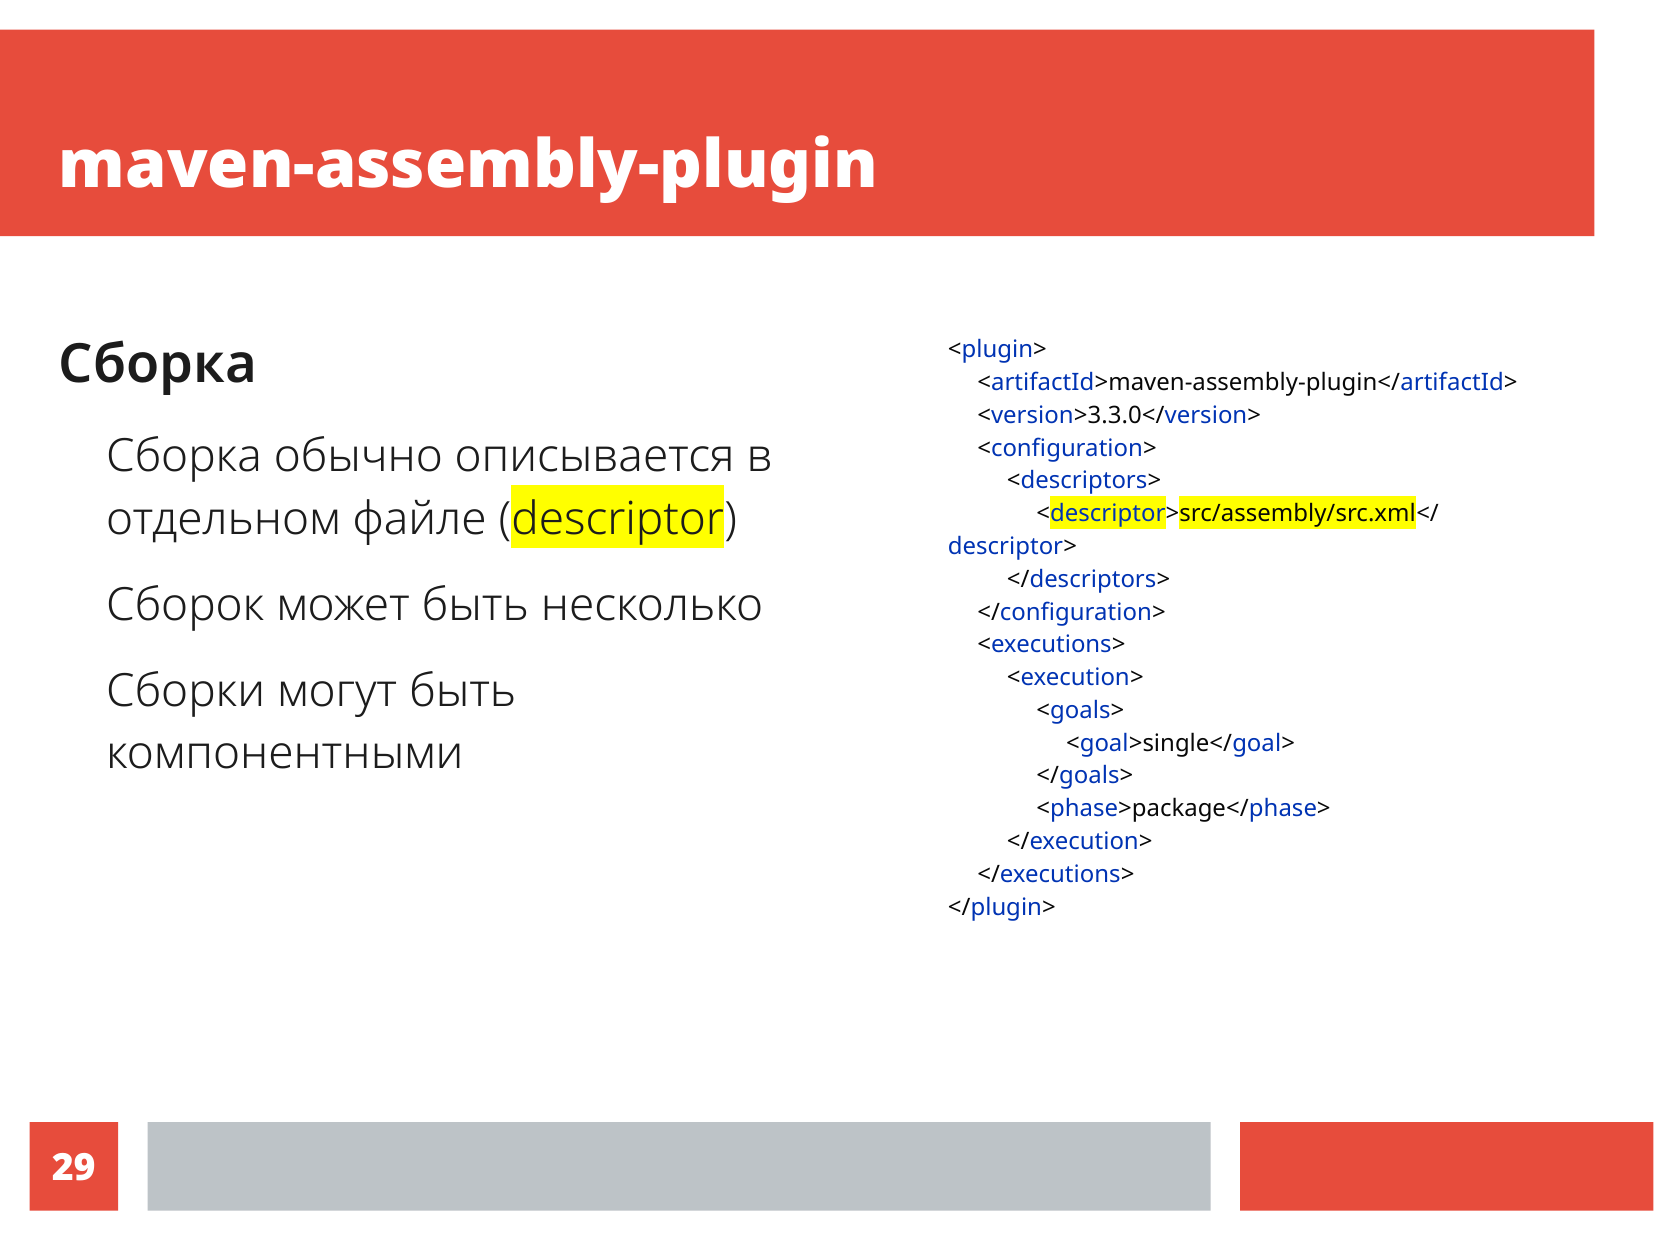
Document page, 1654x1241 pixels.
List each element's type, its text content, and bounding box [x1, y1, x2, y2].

list Сборка Сборка обычно описывается в отдельном файле (descriptor) Сборок может быть несколько Сборки могут быть компонентными [59, 324, 839, 1093]
title maven-assembly-plugin [59, 59, 1595, 207]
text_box <plugin> <artifactId>maven-assembly-plugin</artifactId> <version>3.3.0</version> <configuration> <descriptors> <descriptor>src/assembly/src.xml</descriptor> </descriptors> </configuration> <executions> <execution> <goals> <goal>single</goal> </goals> <phase>package</phase> </execution> </executions> </plugin> [933, 324, 1565, 934]
